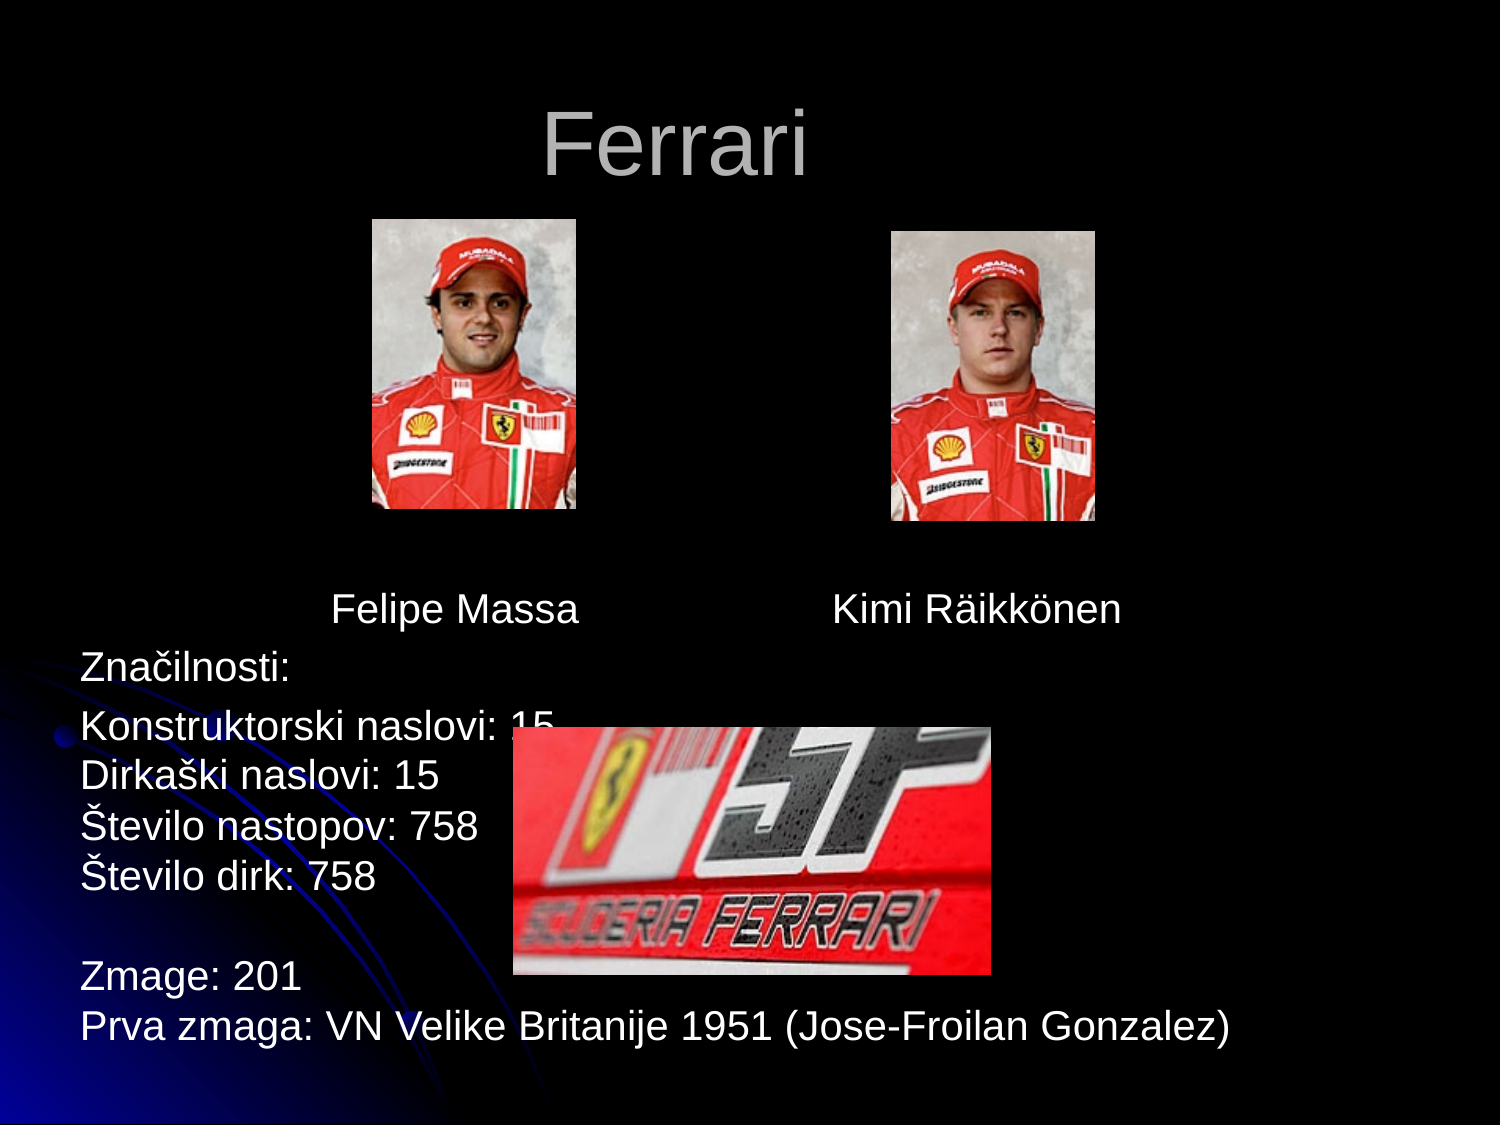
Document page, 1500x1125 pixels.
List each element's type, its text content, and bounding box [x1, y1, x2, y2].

picture [513, 727, 991, 975]
picture [891, 231, 1095, 521]
title Ferrari [0, 45, 1350, 233]
picture [372, 219, 576, 510]
subtitle Felipe Massa Kimi Räikkönen Značilnosti: Konstruktorski naslovi: 15 Dirkaški naslovi: 15 Število nastopov: 758 Število dirk: 758 Zmage: 201 Prva zmaga: VN Velike Britanije 1951 (Jose-Froilan Gonzalez) [64, 574, 1400, 862]
